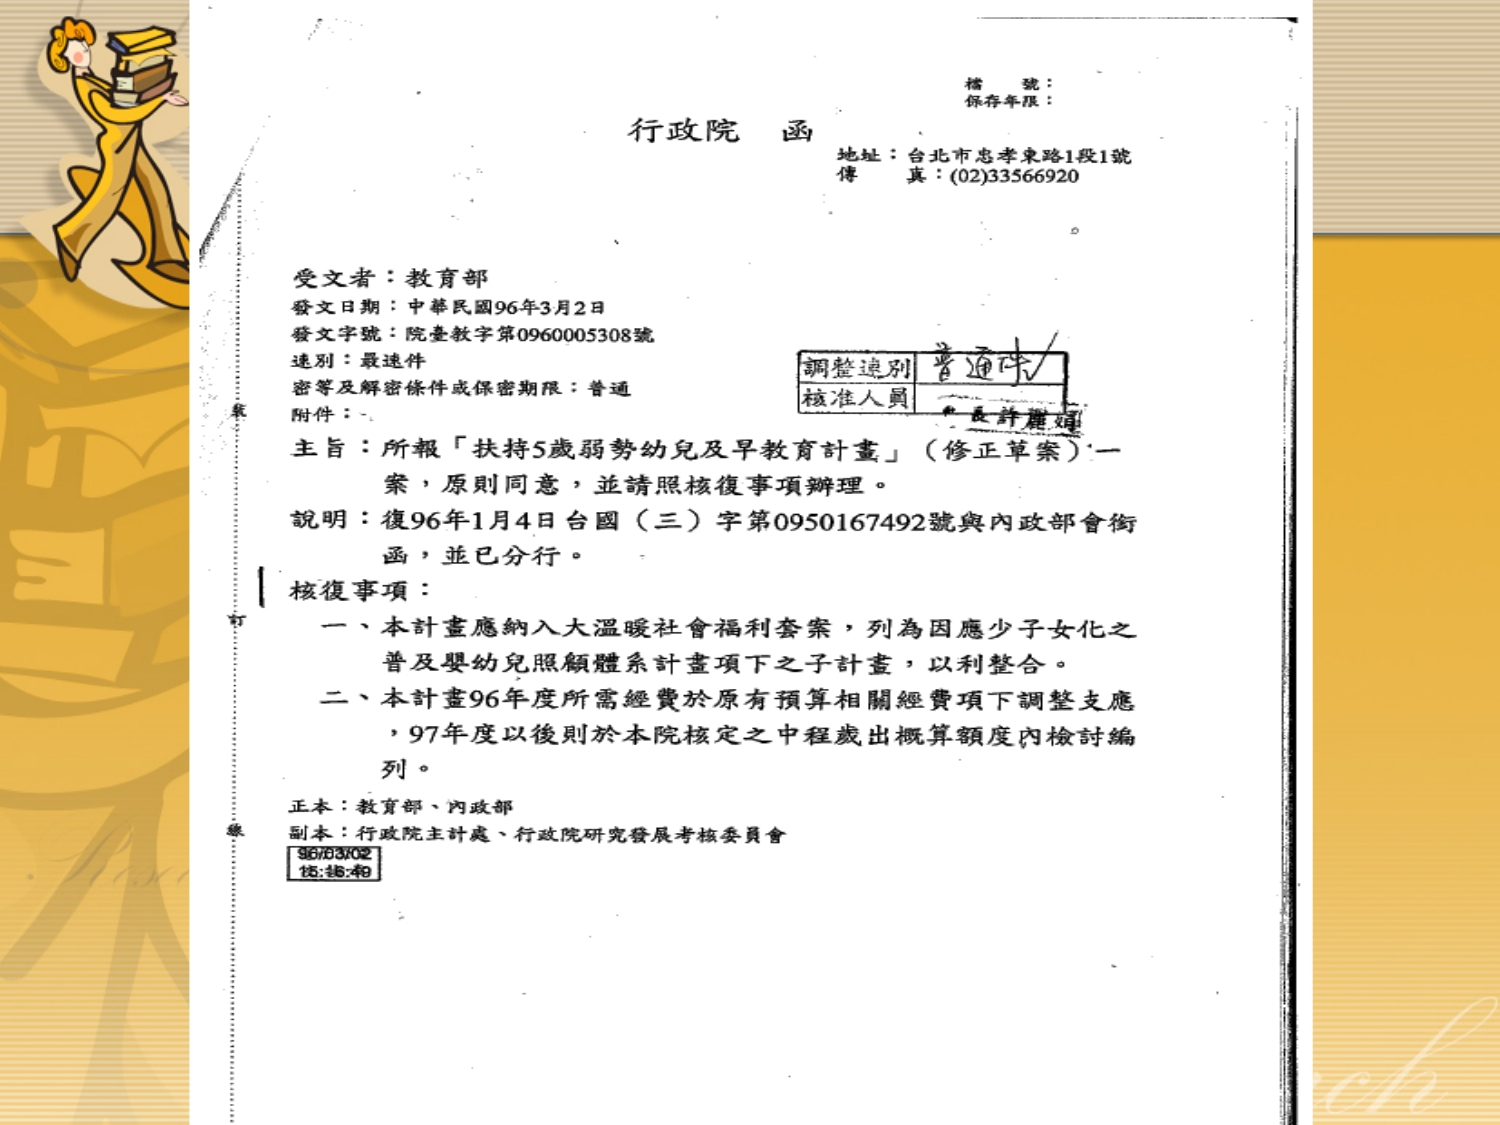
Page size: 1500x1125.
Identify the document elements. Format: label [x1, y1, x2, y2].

chart [189, 0, 1313, 1125]
